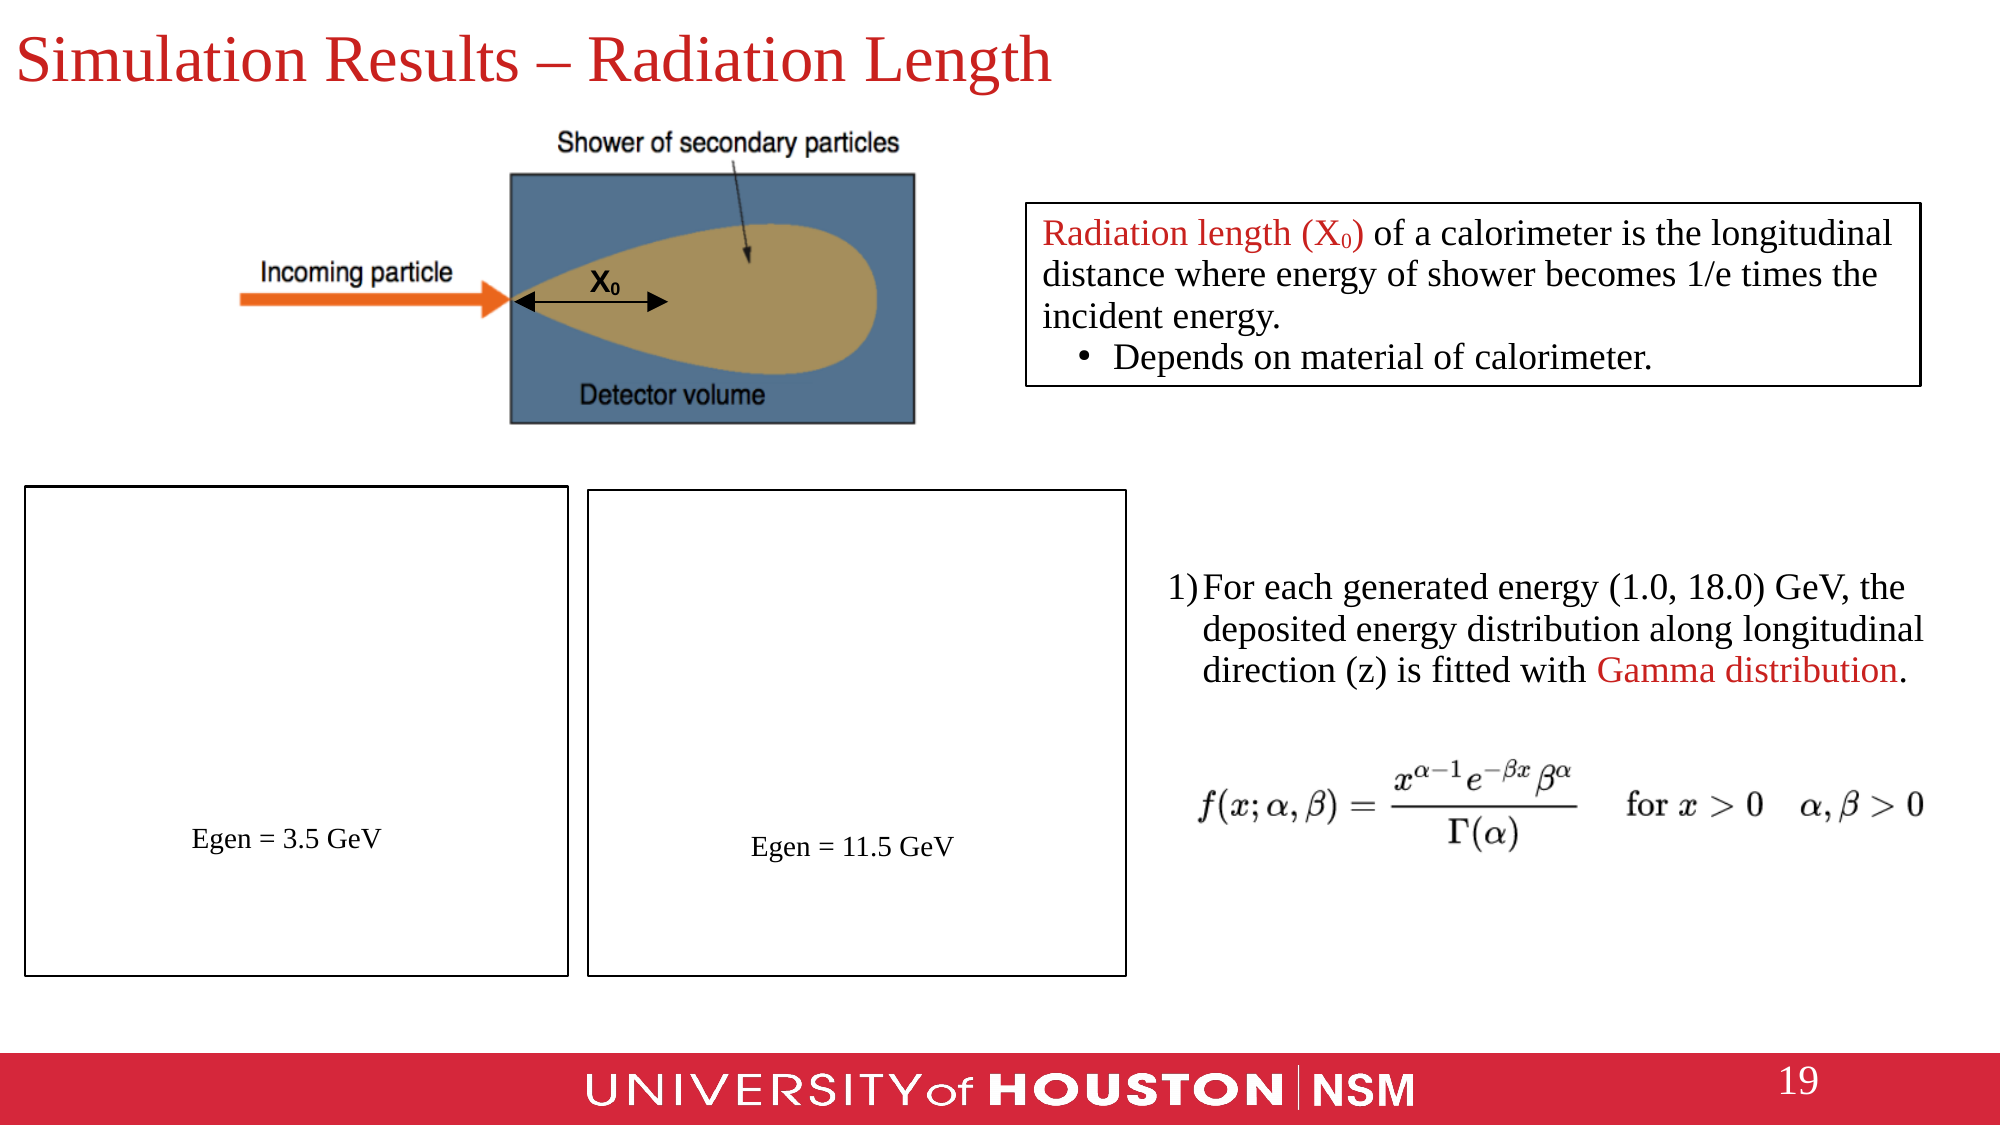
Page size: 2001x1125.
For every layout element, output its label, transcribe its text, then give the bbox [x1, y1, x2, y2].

text_box 19 [1762, 1050, 1838, 1112]
picture [588, 491, 1126, 976]
text_box For each generated energy (1.0, 18.0) GeV, the deposited energy distribution along longitudinal direction (z) is fitted with Gamma distribution. [1152, 517, 2000, 823]
picture [587, 1065, 1413, 1110]
text_box Radiation length (X0) of a calorimeter is the longitudinal distance where energy of shower becomes 1/e times the incident energy. Depends on material of calorimeter. [1026, 203, 1921, 387]
picture [26, 487, 567, 976]
text_box X0 [575, 257, 638, 314]
text_box Egen = 11.5 GeV [700, 823, 976, 903]
title Simulation Results – Radiation Length [0, 0, 1815, 110]
text_box Egen = 3.5 GeV [141, 815, 397, 863]
picture [1162, 736, 1927, 870]
picture [225, 112, 932, 443]
